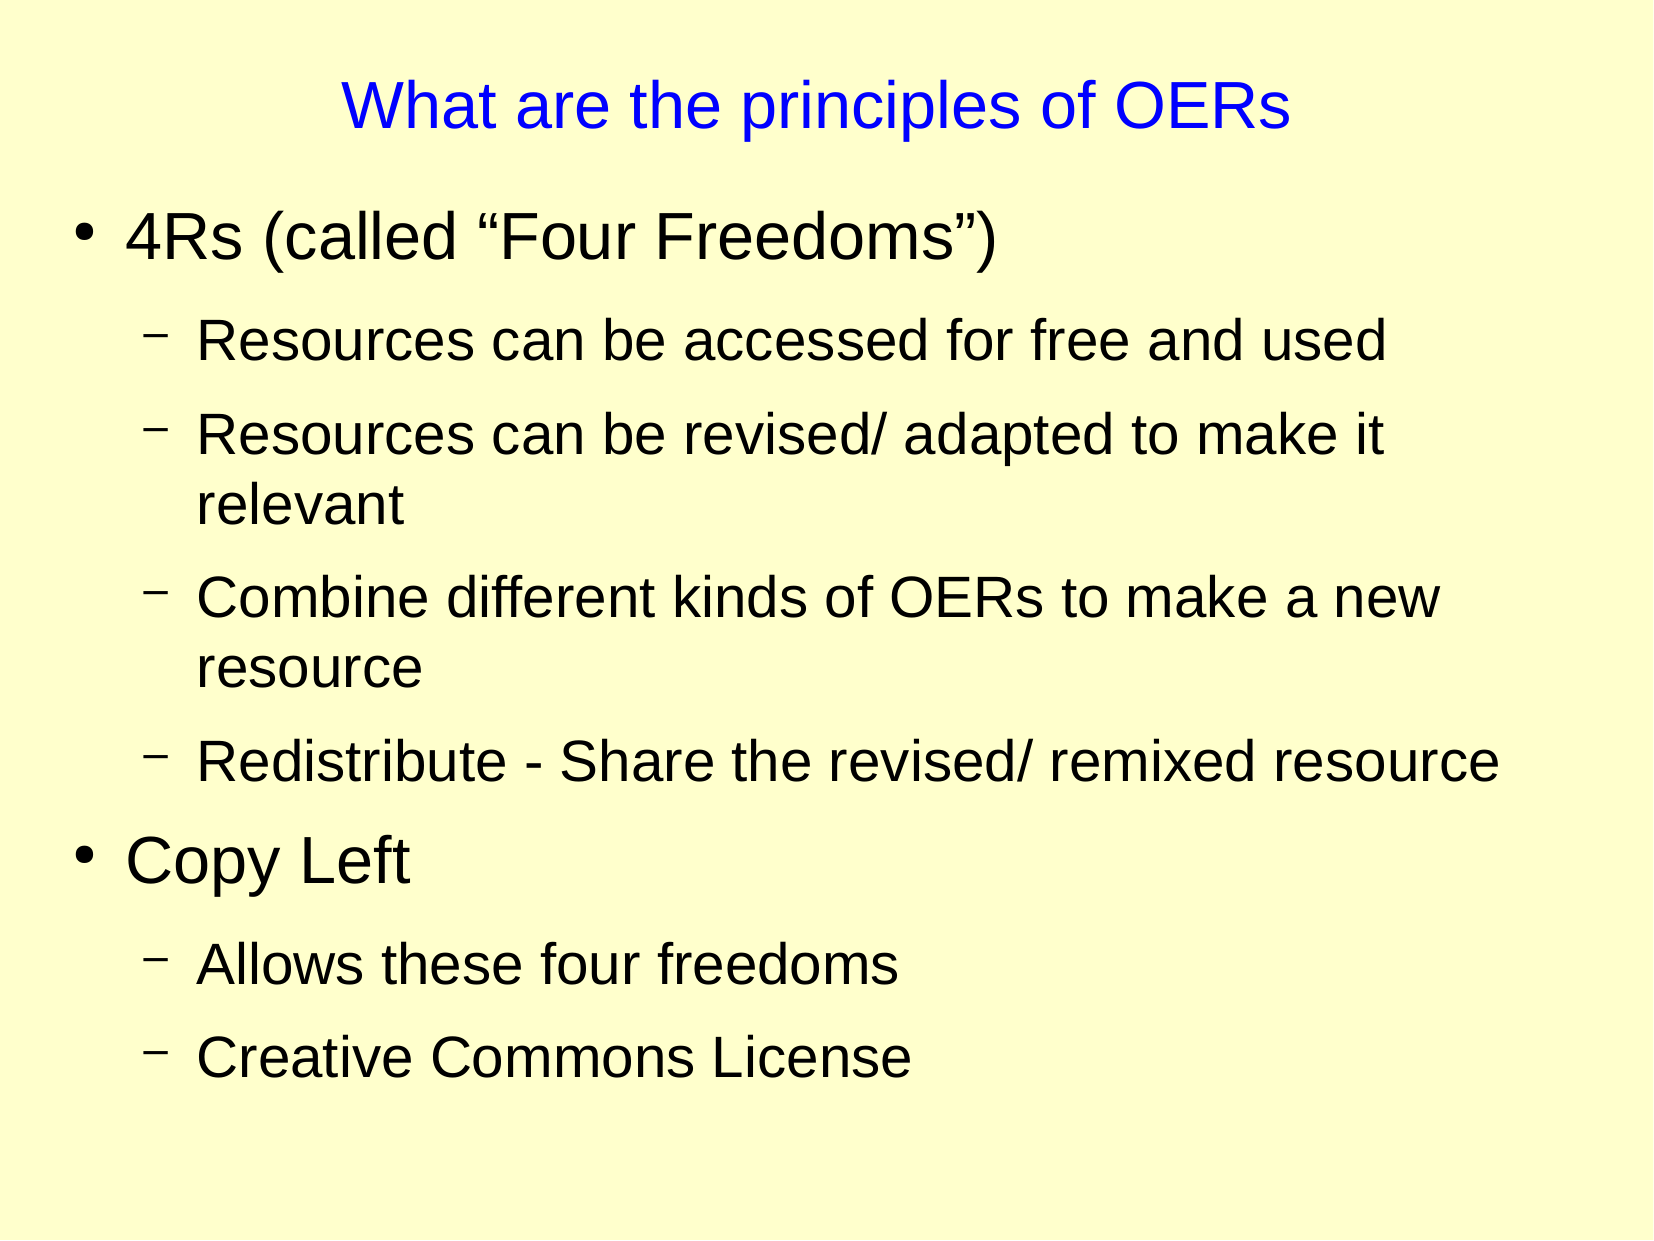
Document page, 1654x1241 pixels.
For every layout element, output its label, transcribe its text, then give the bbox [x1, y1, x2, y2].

title What are the principles of OERs [82, 43, 1571, 166]
list 4Rs (called “Four Freedoms”) Resources can be accessed for free and used Resources can be revised/ adapted to make it relevant Combine different kinds of OERs to make a new resource Redistribute - Share the revised/ remixed resource Copy Left Allows these four freedoms Creative Commons License [54, 188, 1571, 1194]
